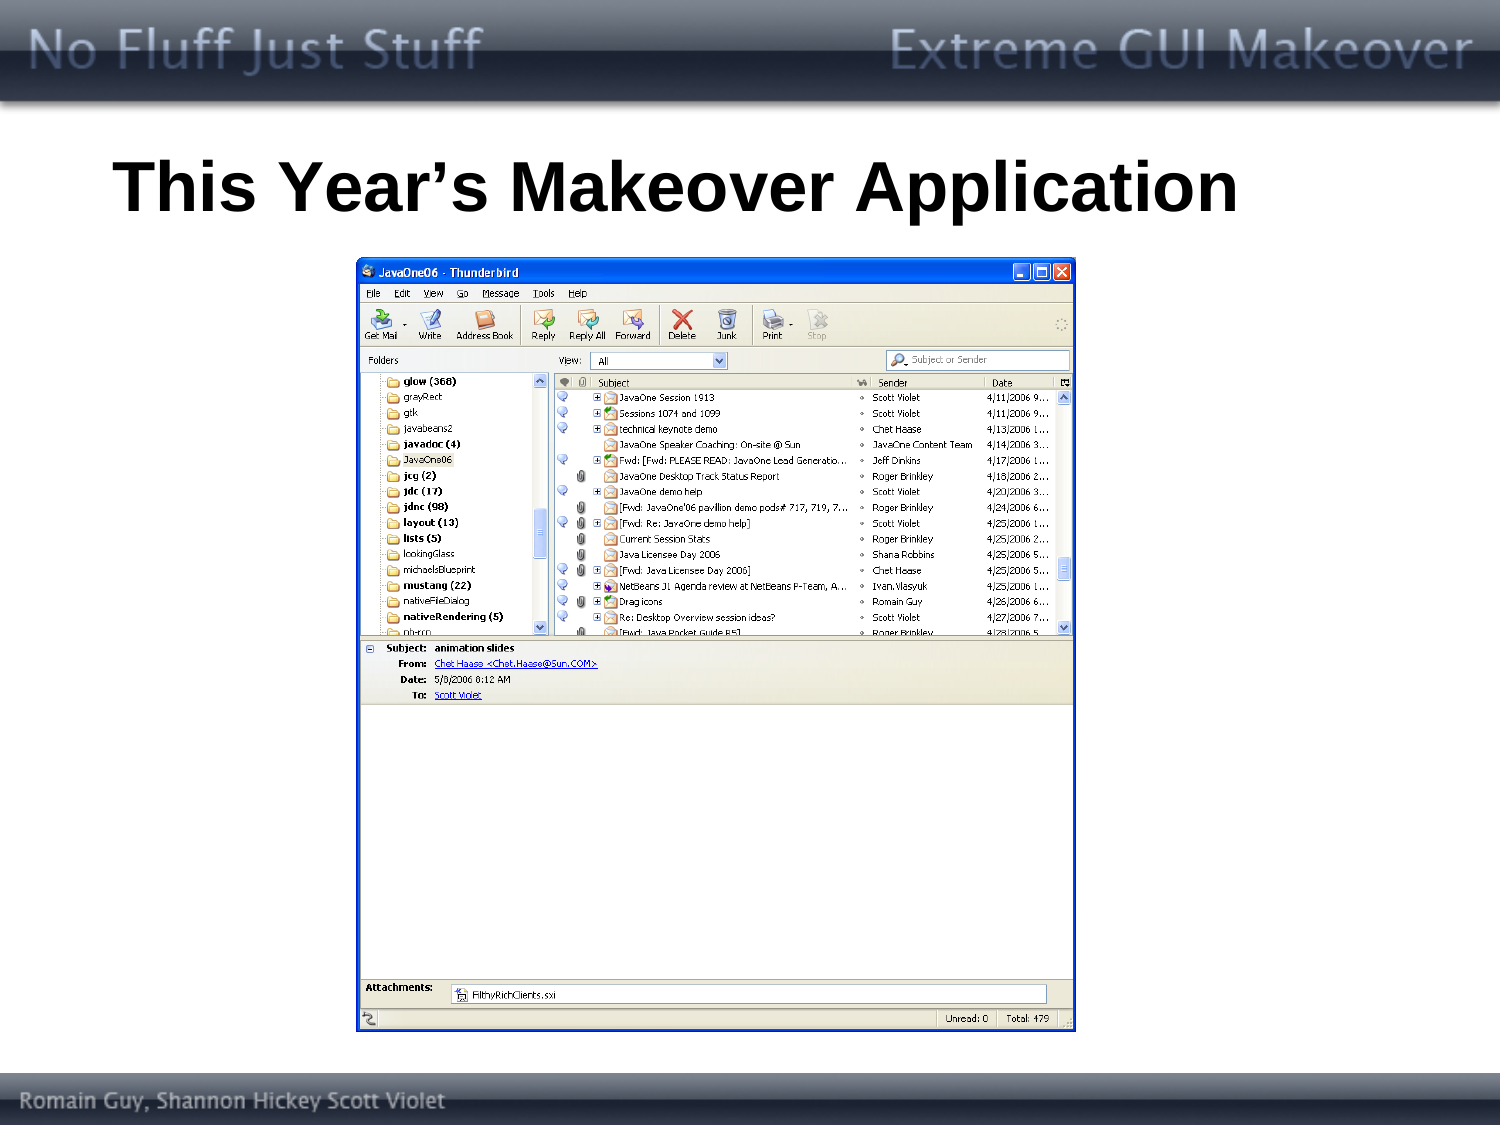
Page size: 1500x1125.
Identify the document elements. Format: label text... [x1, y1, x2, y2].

picture [0, 1073, 1500, 1125]
picture [356, 257, 1076, 1032]
title This Year’s Makeover Application [112, 119, 1417, 225]
picture [0, 0, 1500, 114]
